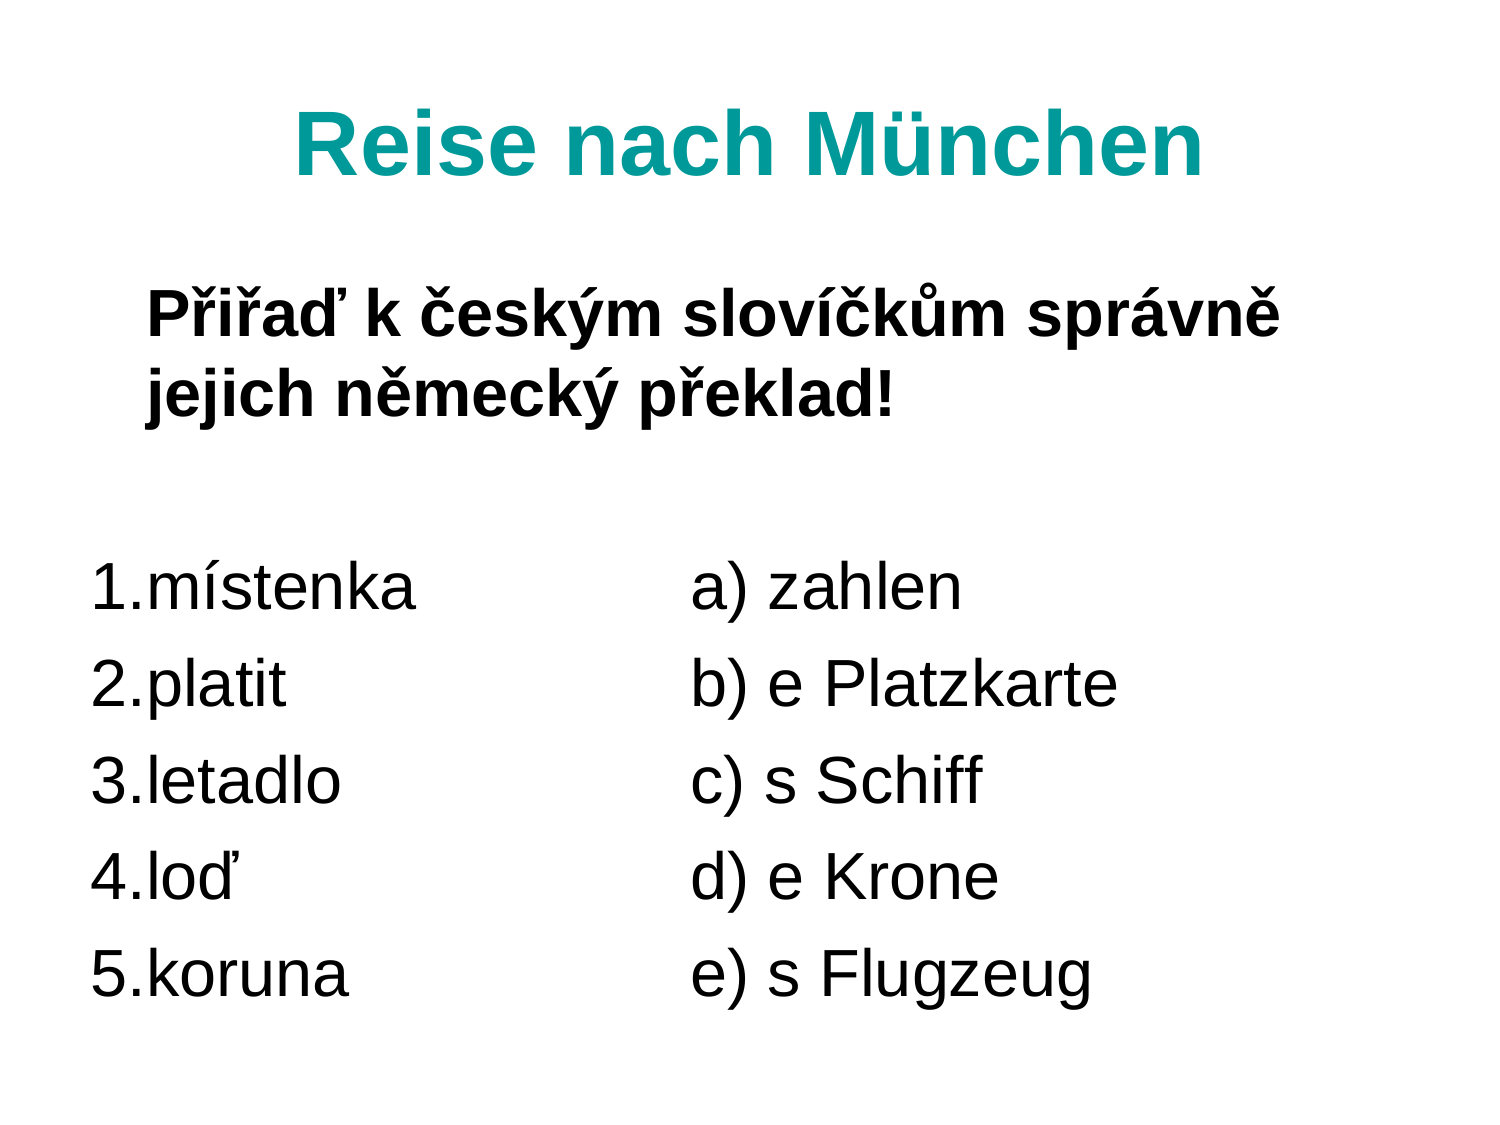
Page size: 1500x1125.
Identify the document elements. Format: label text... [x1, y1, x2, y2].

title Reise nach München [75, 45, 1426, 233]
list Přiřaď k českým slovíčkům správně jejich německý překlad! místenka a) zahlen platit b) e Platzkarte letadlo c) s Schiff loď d) e Krone koruna e) s Flugzeug [75, 262, 1426, 1018]
